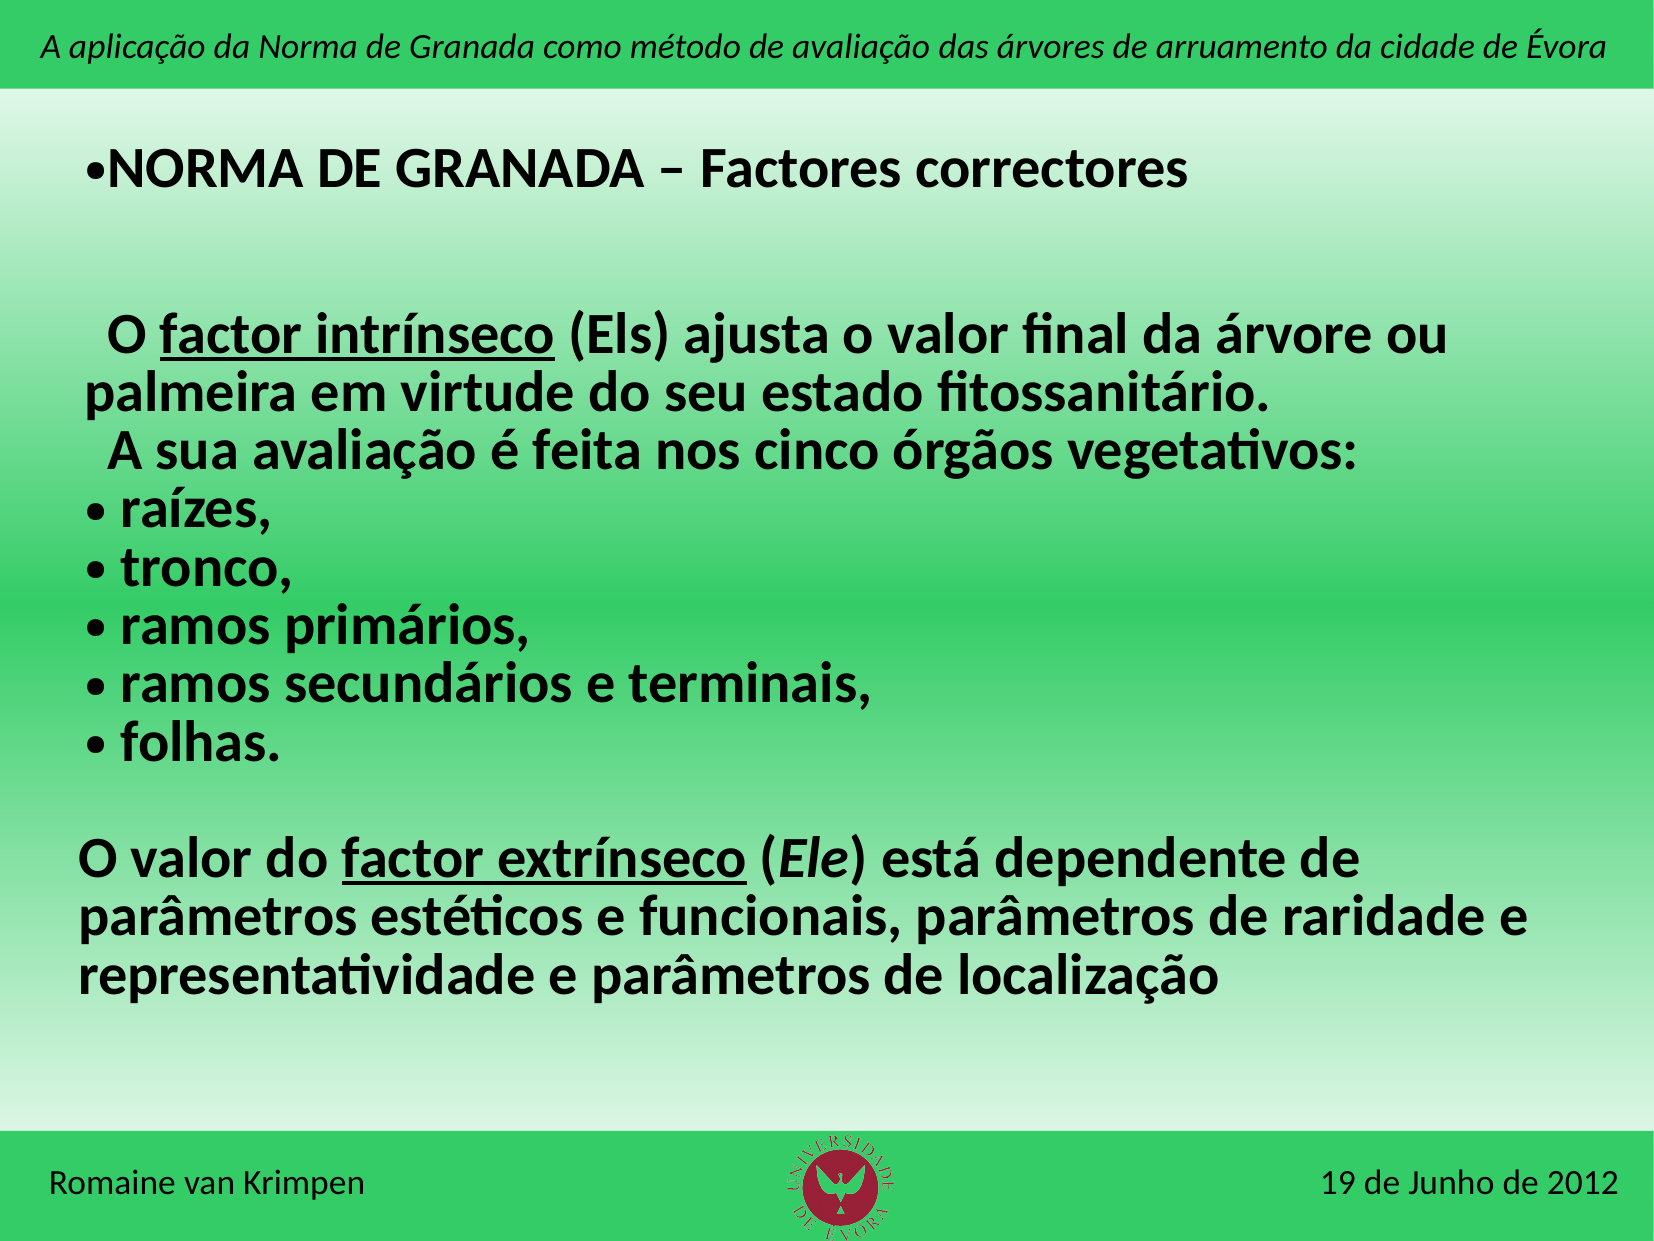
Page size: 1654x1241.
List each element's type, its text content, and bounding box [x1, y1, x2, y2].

text_box NORMA DE GRANADA – Factores correctores [78, 132, 1587, 214]
picture [787, 1135, 894, 1241]
text_box O factor intrínseco (Els) ajusta o valor final da árvore ou palmeira em virtude do seu estado fitossanitário. A sua avaliação é feita nos cinco órgãos vegetativos: raízes, tronco, ramos primários, ramos secundários e terminais, folhas. O valor do factor extrínseco (Ele) está dependente de parâmetros estéticos e funcionais, parâmetros de raridade e representatividade e parâmetros de localização [78, 231, 1587, 1087]
